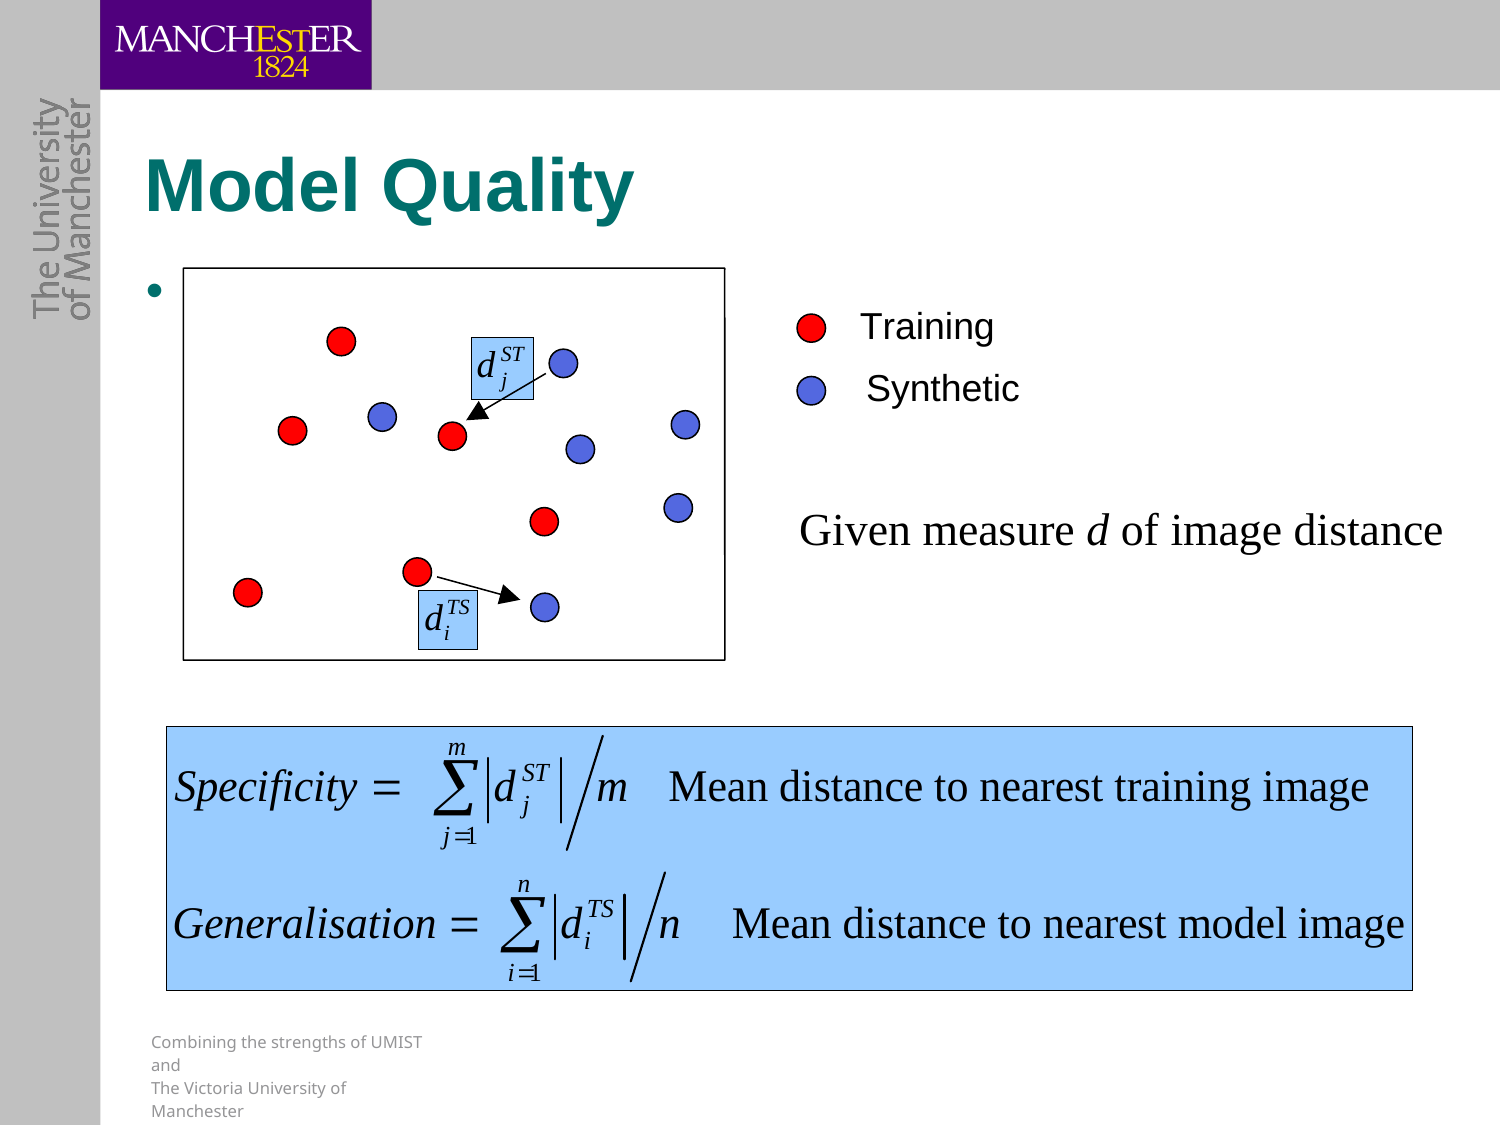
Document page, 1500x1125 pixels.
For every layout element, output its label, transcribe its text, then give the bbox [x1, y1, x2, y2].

text_box [664, 493, 693, 523]
text_box [797, 314, 826, 343]
text_box [278, 416, 307, 445]
text_box [403, 557, 432, 587]
title Model Quality [129, 120, 1406, 251]
text_box [671, 410, 700, 439]
text_box Given measure d of image distance [784, 496, 1459, 564]
chart [471, 337, 534, 400]
text_box [368, 402, 397, 432]
text_box [530, 507, 559, 536]
text_box [797, 376, 826, 405]
text_box [327, 327, 356, 356]
chart [504, 382, 534, 400]
text_box [566, 435, 595, 464]
chart [418, 590, 478, 650]
text_box [438, 422, 467, 451]
text_box [530, 593, 559, 622]
text_box Synthetic [851, 363, 1036, 418]
picture [0, 0, 372, 320]
text_box [549, 349, 578, 378]
text_box [233, 578, 263, 607]
chart [166, 726, 1413, 991]
list [130, 259, 757, 1012]
text_box Training [844, 301, 1011, 356]
